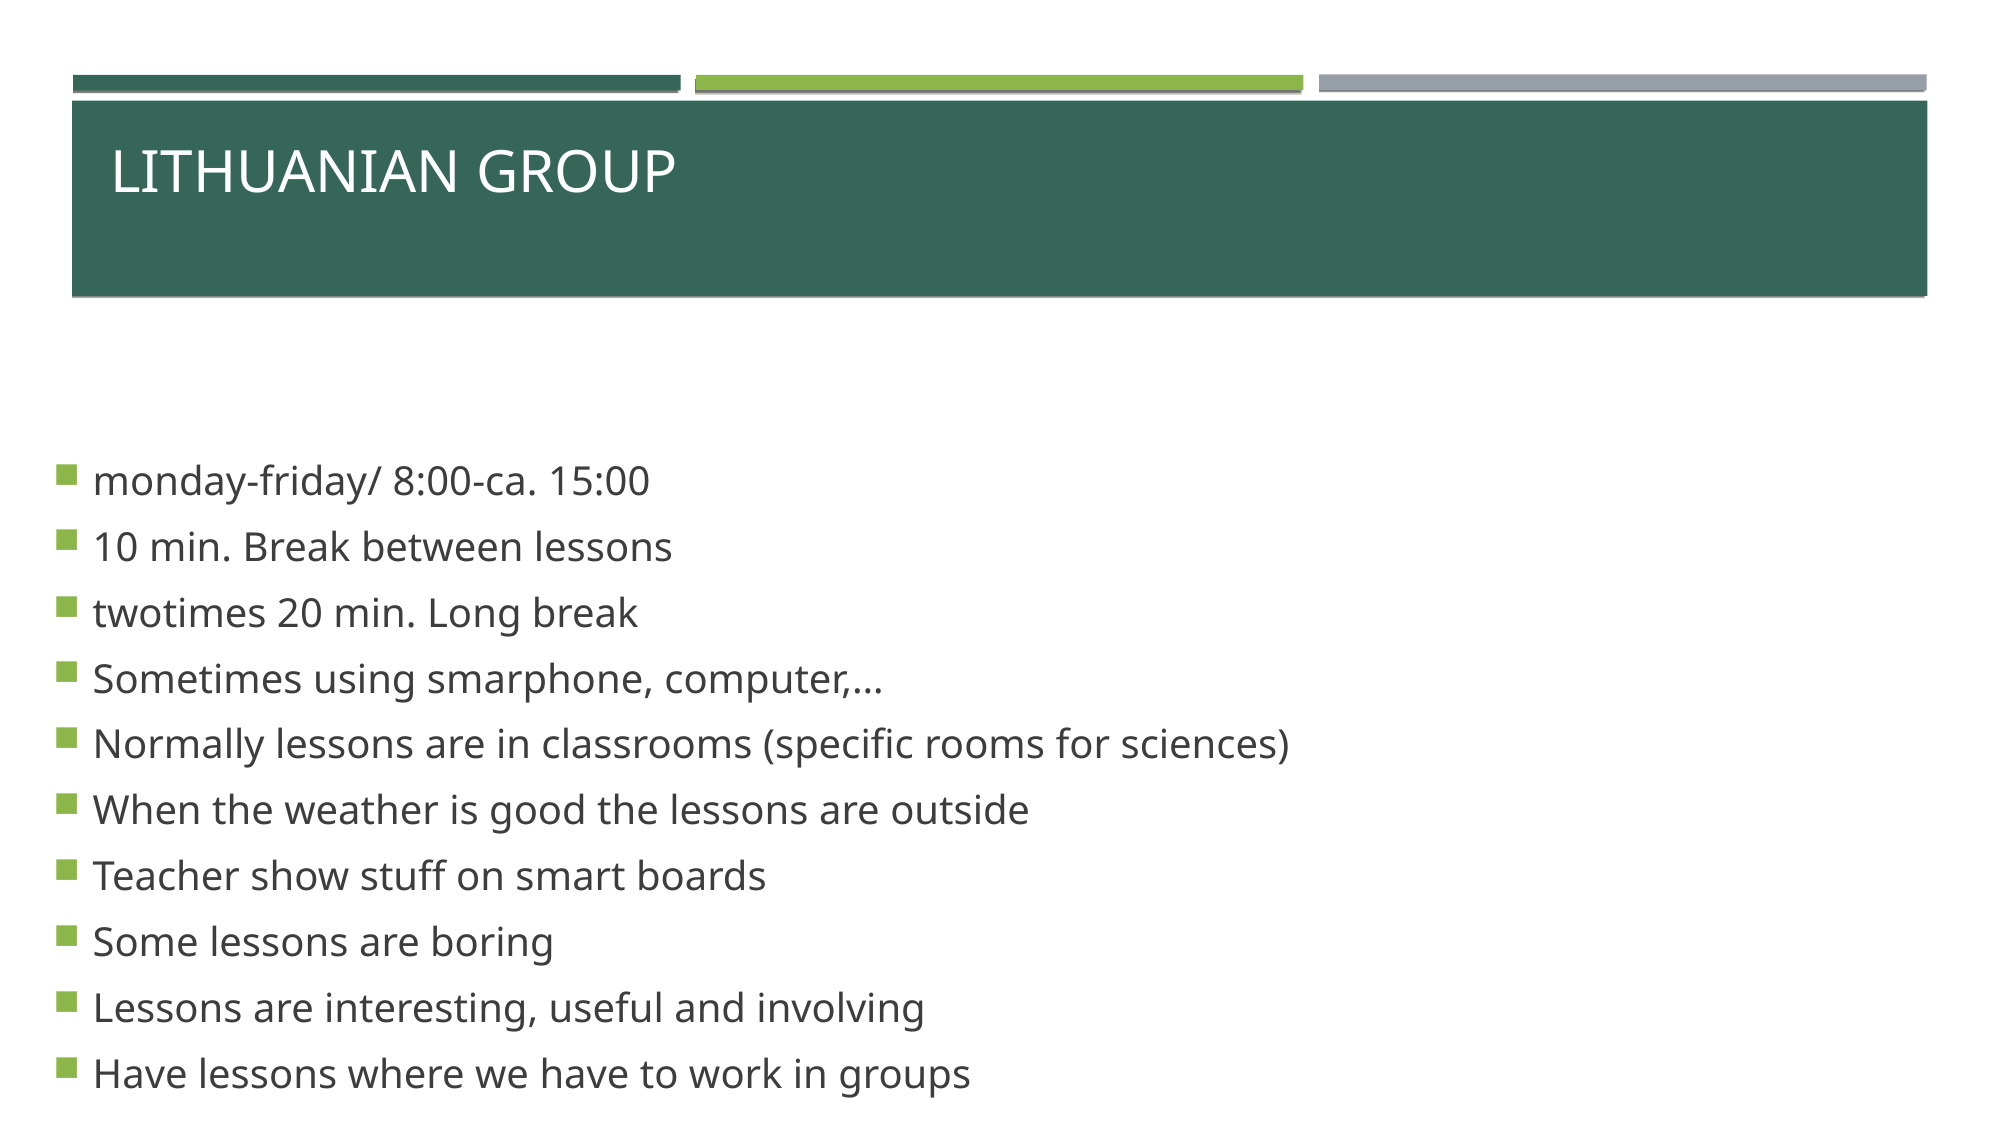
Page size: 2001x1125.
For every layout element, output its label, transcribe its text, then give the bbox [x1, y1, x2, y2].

title Lithuanian group [95, 115, 1905, 282]
list monday-friday/ 8:00-ca. 15:00 10 min. Break between lessons twotimes 20 min. Long break Sometimes using smarphone, computer,… Normally lessons are in classrooms (specific rooms for sciences) When the weather is good the lessons are outside Teacher show stuff on smart boards Some lessons are boring Lessons are interesting, useful and involving Have lessons where we have to work in groups [37, 447, 1833, 1105]
